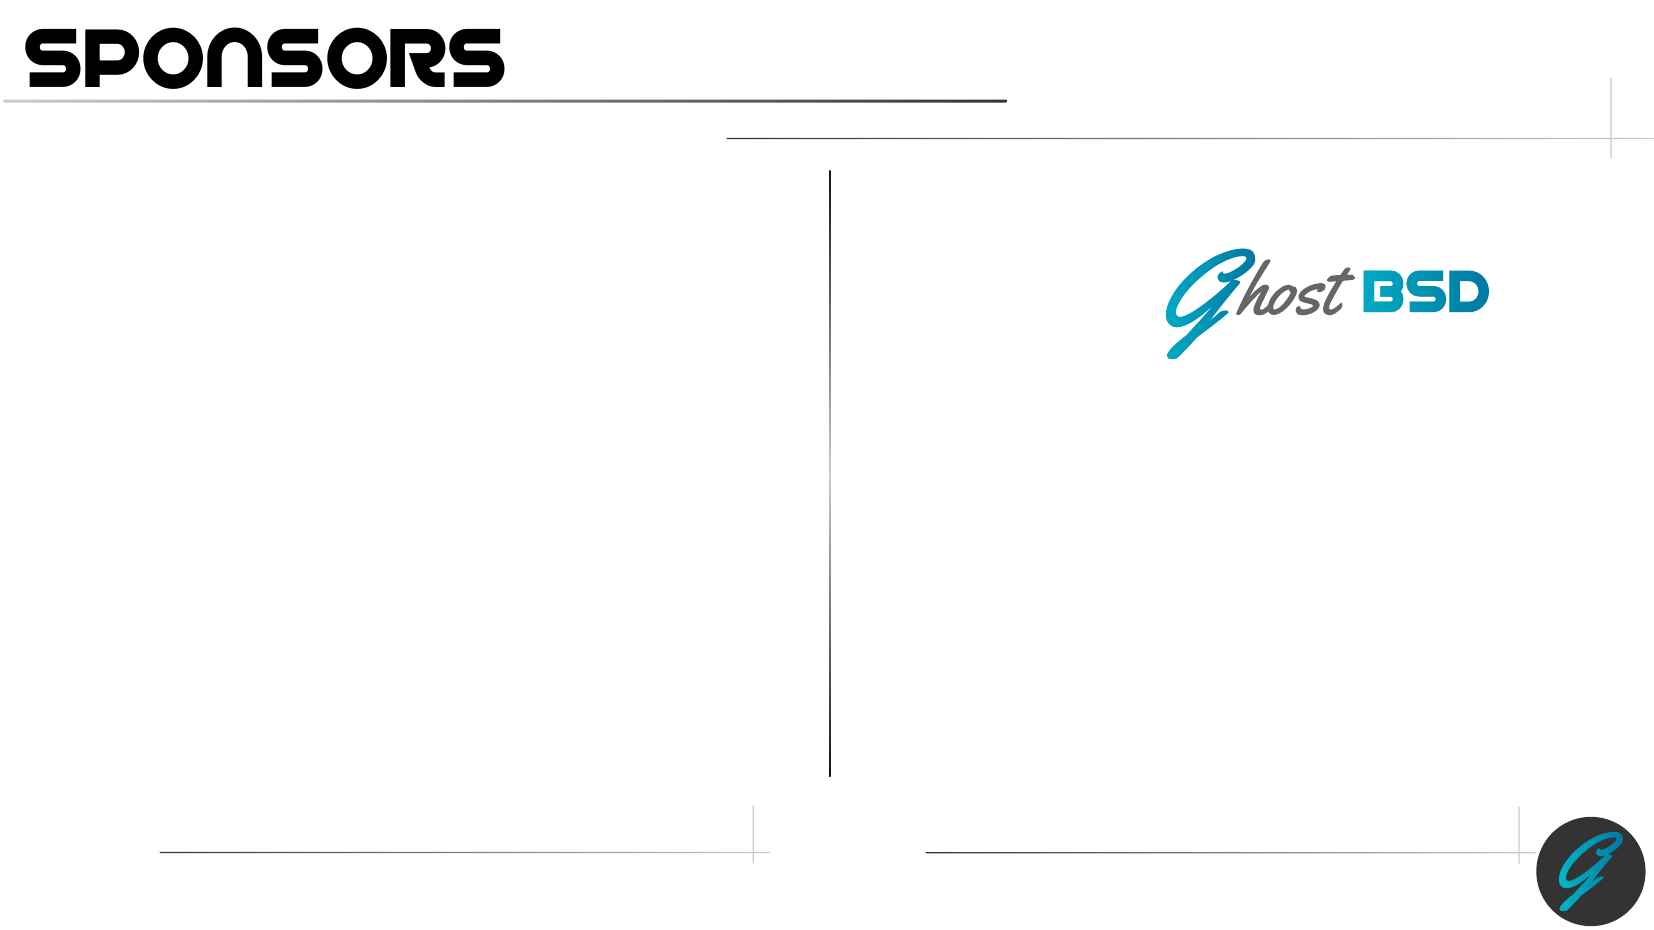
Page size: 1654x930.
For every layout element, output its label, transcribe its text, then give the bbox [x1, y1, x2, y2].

picture [1162, 244, 1494, 364]
title SPONSORS [23, 2, 1588, 128]
